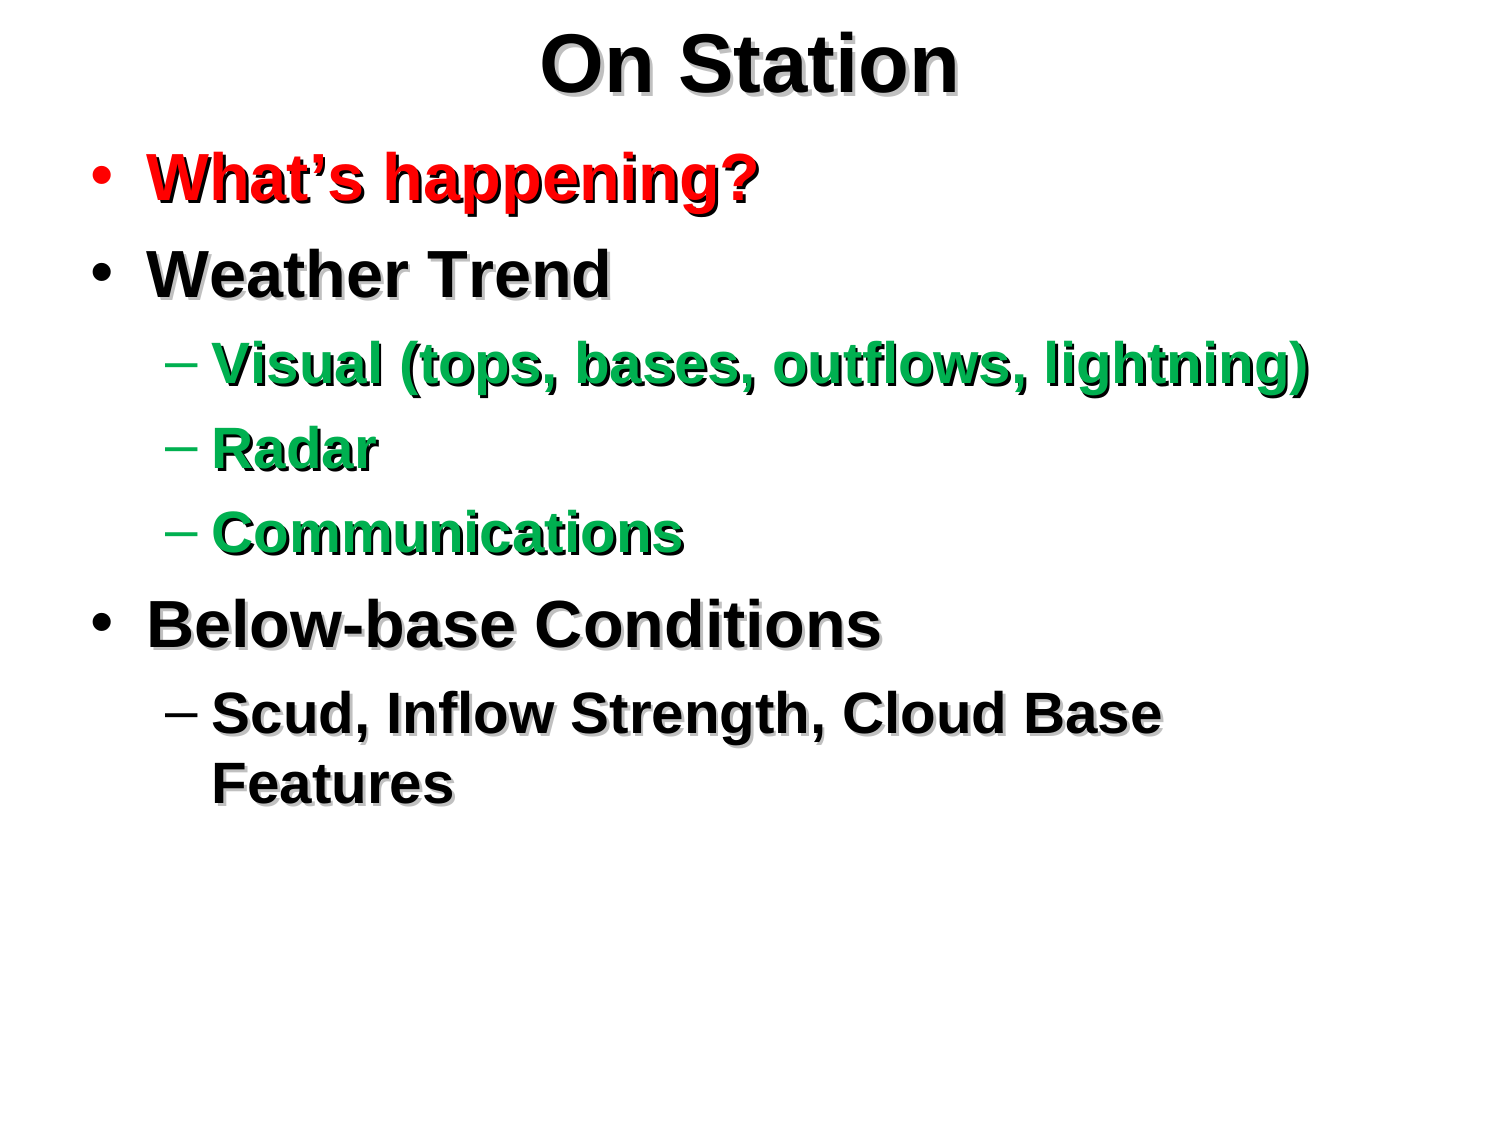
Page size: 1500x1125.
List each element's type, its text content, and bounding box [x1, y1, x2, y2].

list What’s happening? Weather Trend Visual (tops, bases, outflows, lightning) Radar Communications Below-base Conditions Scud, Inflow Strength, Cloud Base Features [75, 126, 1426, 870]
title On Station [0, 4, 1500, 114]
